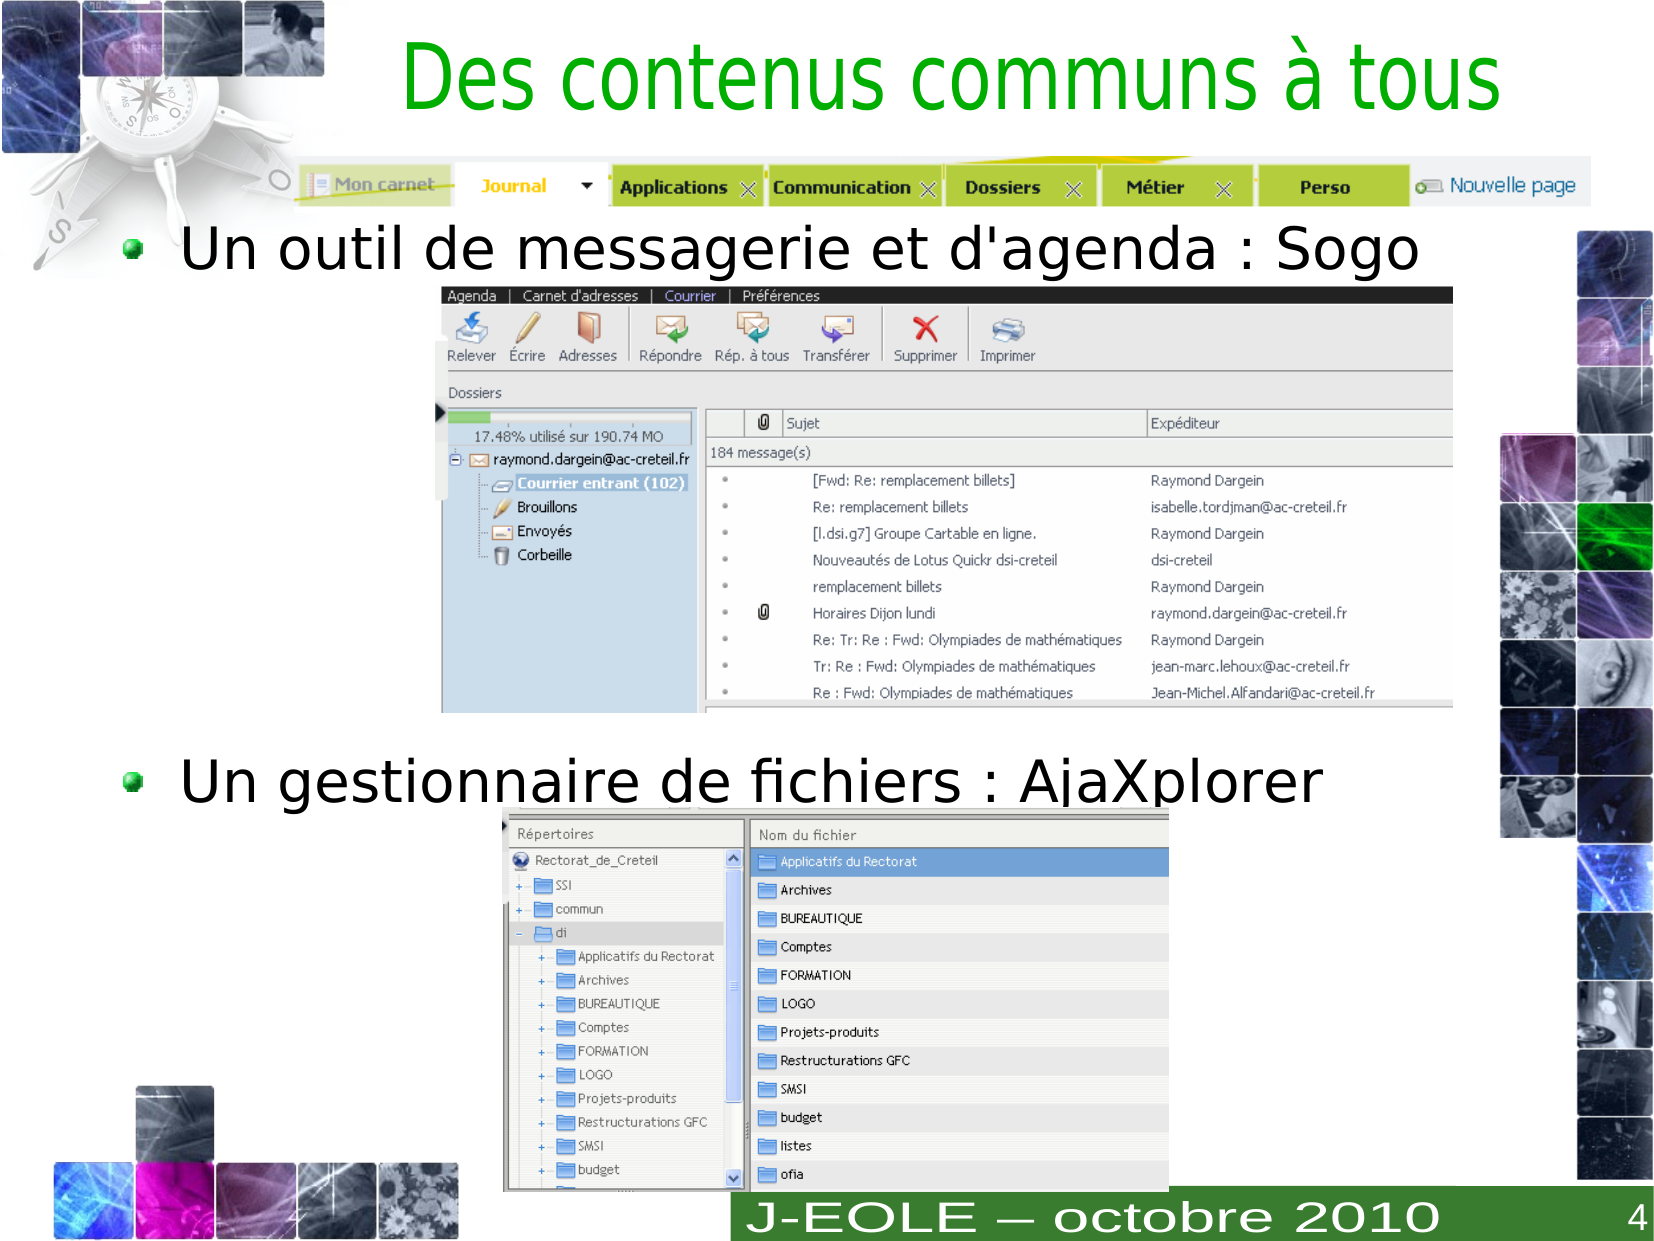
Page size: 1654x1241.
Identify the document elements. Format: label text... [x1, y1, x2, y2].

list Un outil de messagerie et d'agenda : Sogo Un gestionnaire de fichiers : AjaXplorer [123, 215, 1549, 1176]
picture [0, 807, 1216, 1241]
picture [1549, 232, 1653, 1179]
picture [2, 0, 1591, 213]
picture [435, 284, 1453, 713]
title Des contenus communs à tous [400, 7, 1607, 148]
